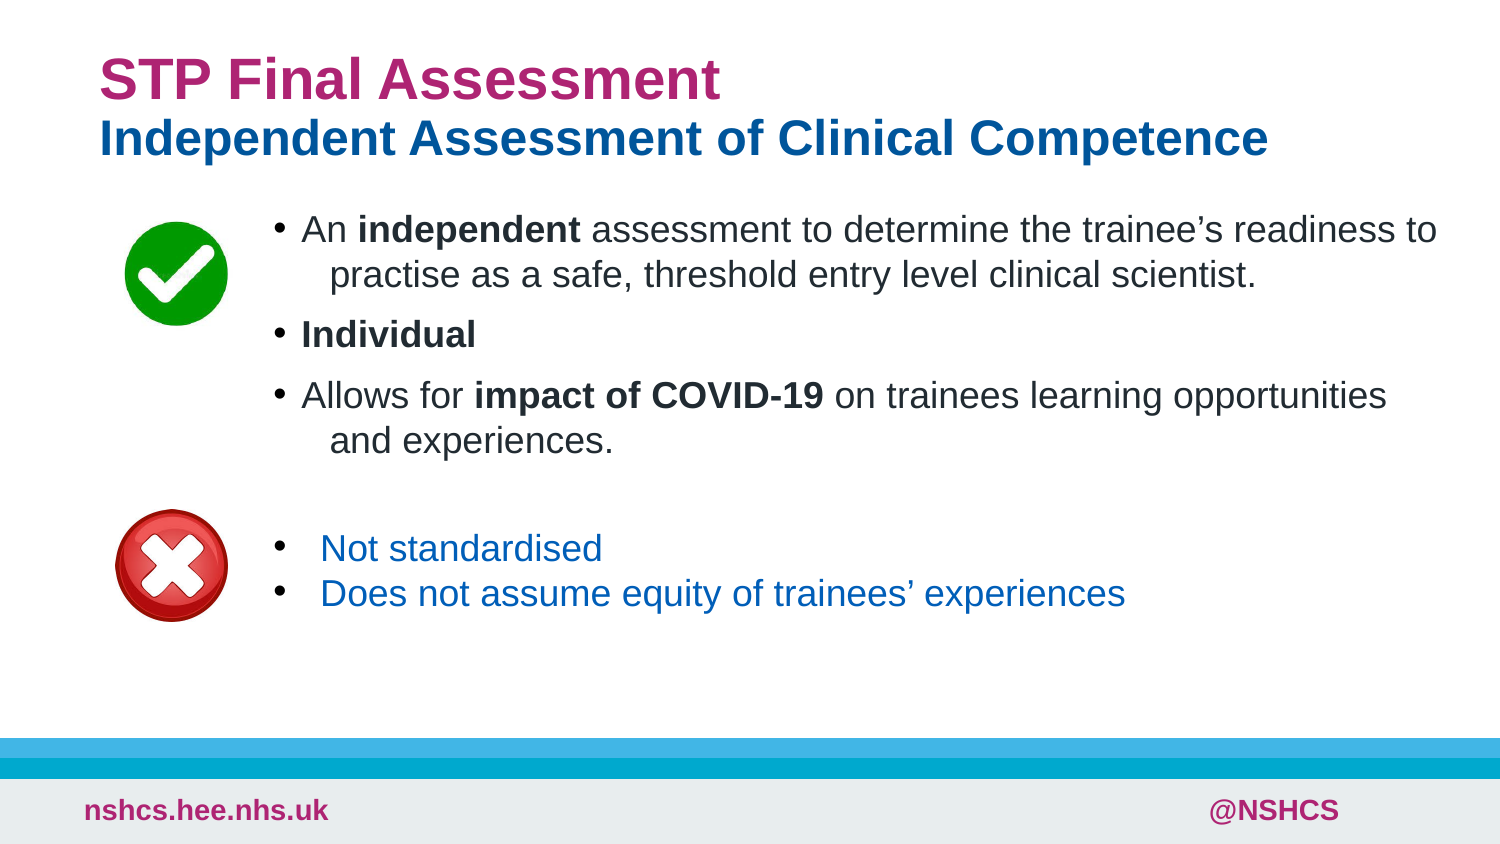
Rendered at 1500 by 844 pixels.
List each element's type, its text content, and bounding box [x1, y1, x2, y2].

title STP Final Assessment Independent Assessment of Clinical Competence [84, 17, 1379, 198]
list An independent assessment to determine the trainee’s readiness to practise as a safe, threshold entry level clinical scientist. Individual Allows for impact of COVID-19 on trainees learning opportunities and experiences. [258, 197, 1456, 537]
picture [115, 509, 228, 623]
picture [115, 212, 237, 335]
text_box Not standardised Does not assume equity of trainees’ experiences [258, 516, 1329, 623]
